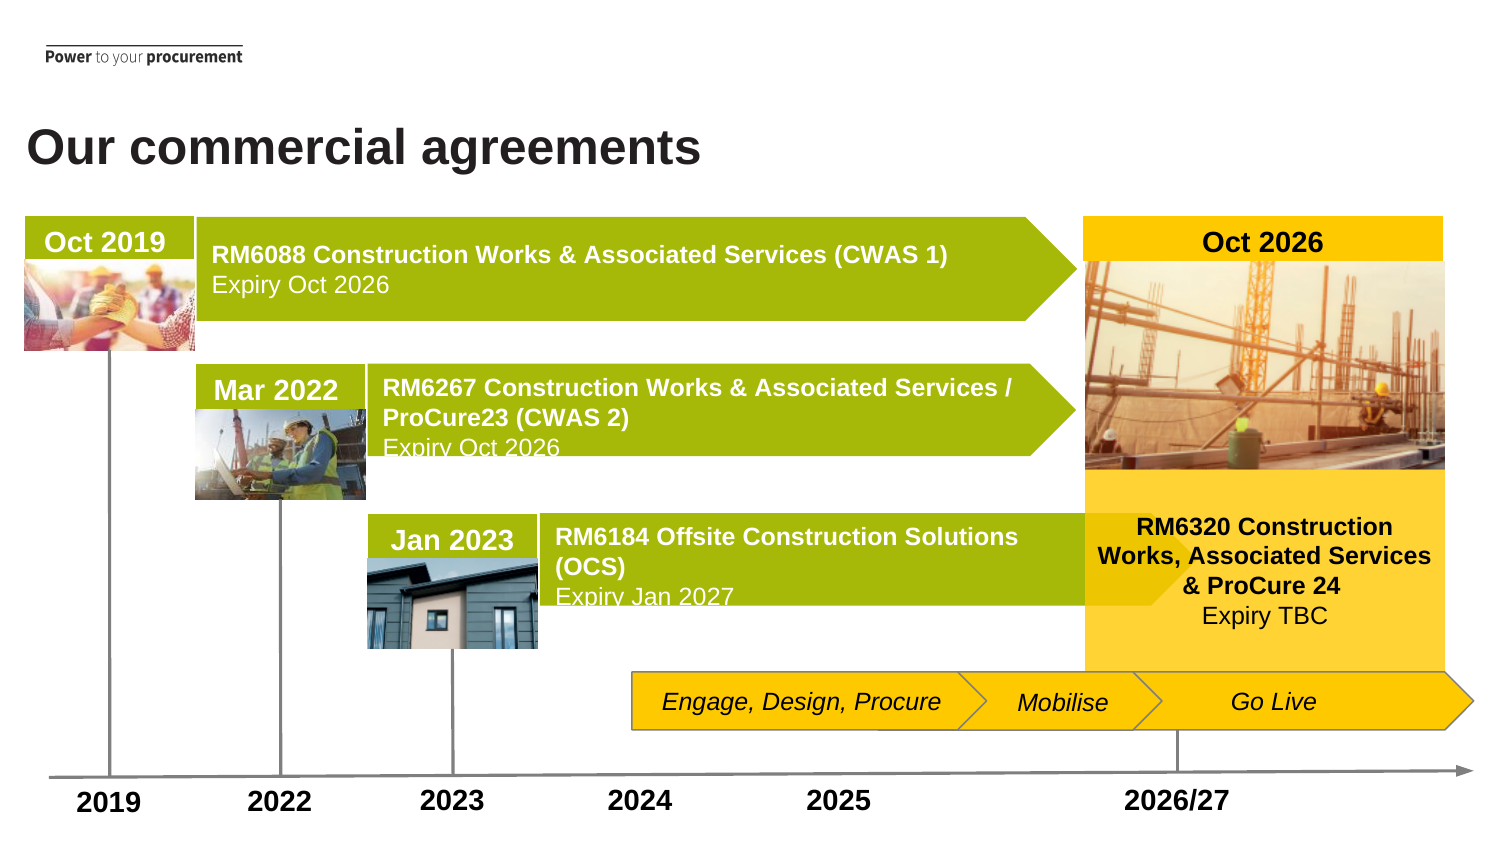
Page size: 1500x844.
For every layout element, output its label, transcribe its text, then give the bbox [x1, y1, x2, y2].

text_box Go Live [1133, 671, 1474, 730]
picture [1085, 261, 1445, 469]
text_box Mobilise [878, 671, 1162, 731]
text_box Our commercial agreements [24, 113, 1304, 218]
text_box 2023 [404, 777, 502, 825]
picture [24, 259, 195, 351]
text_box 2024 [592, 776, 690, 825]
text_box Engage, Design, Procure [631, 671, 987, 730]
text_box RM6267 Construction Works & Associated Services / ProCure23 (CWAS 2) Expiry Oct 2026 [367, 363, 1077, 457]
text_box Mar 2022 [196, 364, 365, 409]
text_box 2022 [232, 778, 330, 826]
text_box RM6088 Construction Works & Associated Services (CWAS 1) Expiry Oct 2026 [196, 216, 1078, 321]
text_box 2025 [791, 776, 888, 825]
text_box Jan 2023 [368, 514, 537, 558]
text_box 2026/27 [1109, 774, 1247, 825]
text_box Oct 2019 [25, 216, 194, 259]
text_box Oct 2026 [1083, 216, 1443, 261]
text_box 2019 [61, 779, 159, 827]
picture [195, 409, 366, 500]
text_box RM6184 Offsite Construction Solutions (OCS) Expiry Jan 2027 [539, 513, 1085, 606]
picture [367, 558, 538, 649]
text_box RM6320 Construction Works, Associated Services & ProCure 24 Expiry TBC [1085, 469, 1445, 671]
